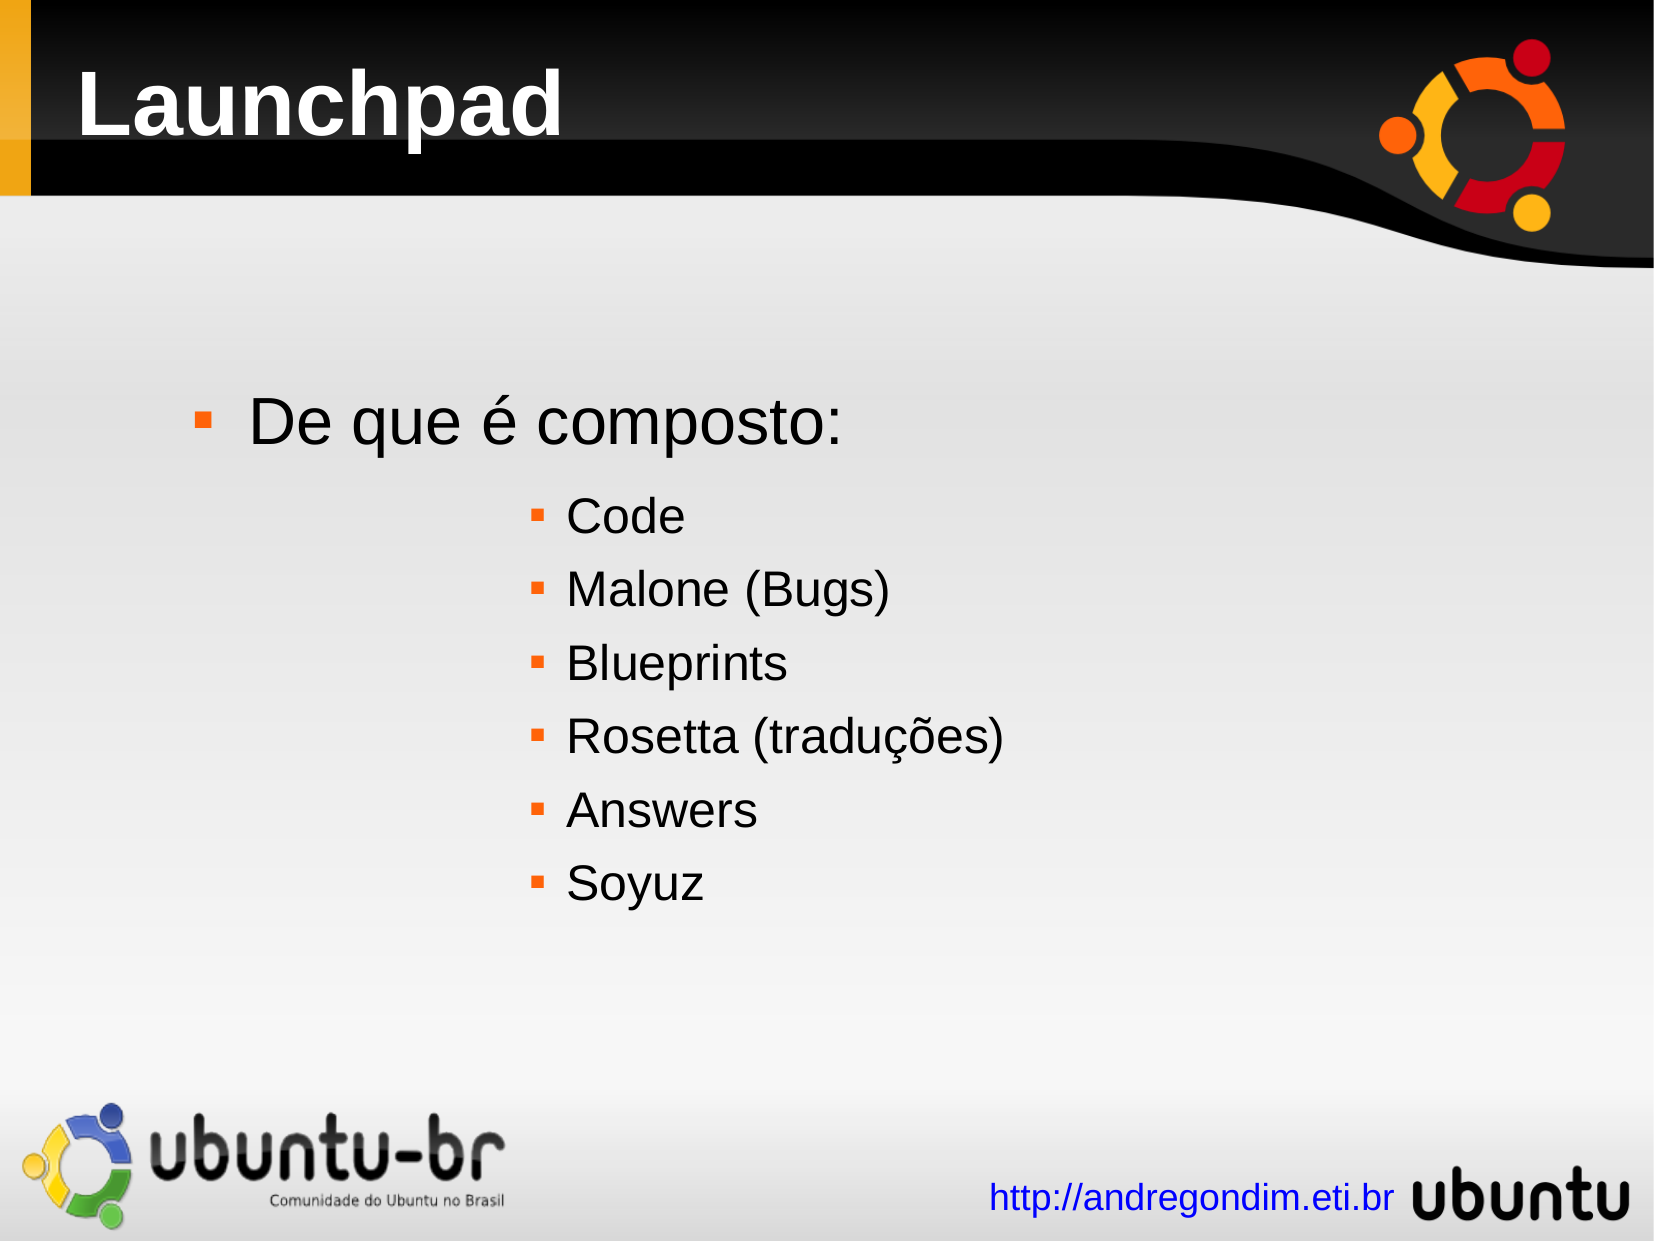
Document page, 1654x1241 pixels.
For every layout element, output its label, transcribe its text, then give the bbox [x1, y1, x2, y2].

picture [1367, 1192, 1377, 1208]
picture [0, 0, 1654, 1241]
list De que é composto: Code Malone (Bugs) Blueprints Rosetta (traduções) Answers Soyuz [177, 383, 1654, 1188]
title Launchpad [76, 7, 1565, 200]
picture [1245, 1192, 1255, 1208]
picture [1129, 1192, 1139, 1208]
